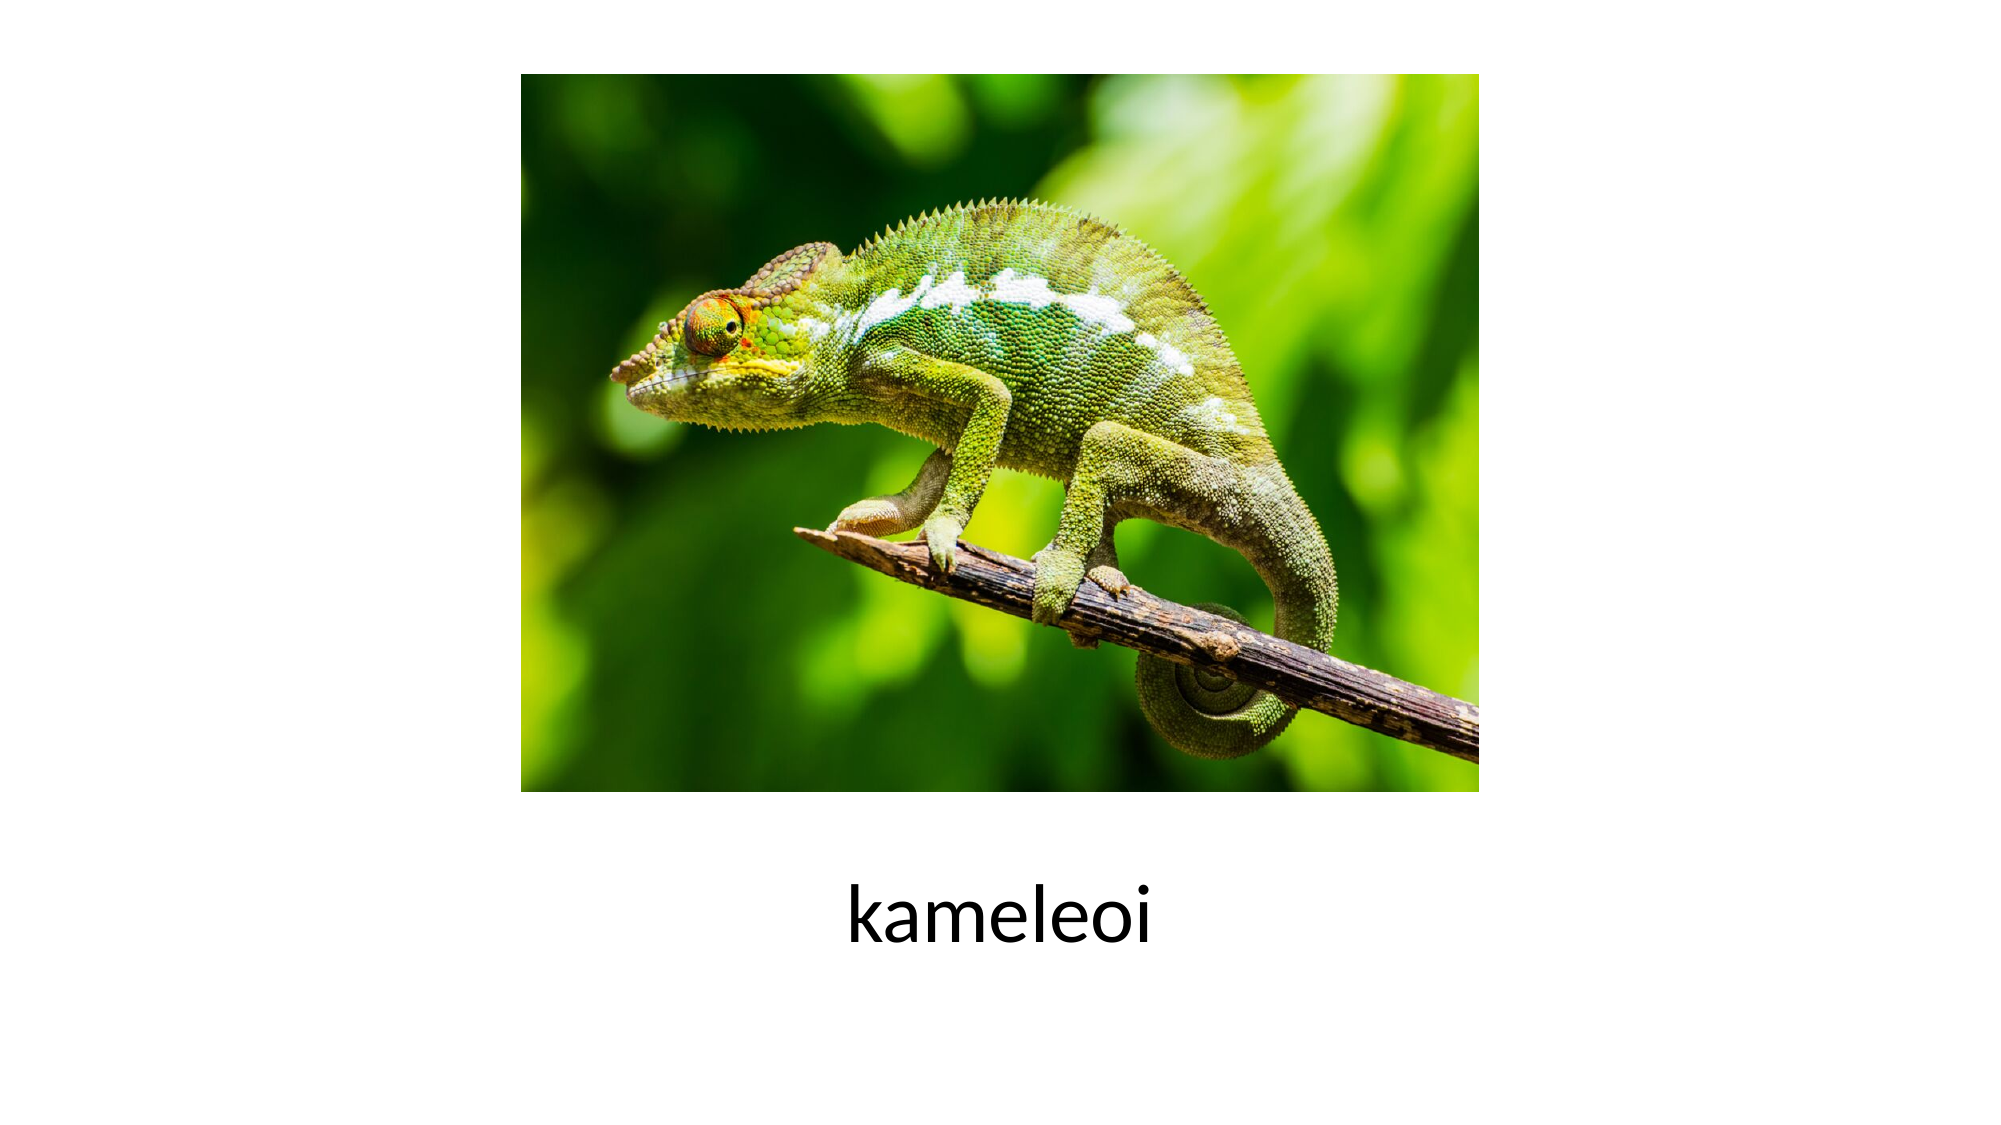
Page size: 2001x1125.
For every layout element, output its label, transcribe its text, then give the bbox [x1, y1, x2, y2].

text_box kameleoi [755, 852, 1245, 967]
picture [521, 74, 1479, 792]
